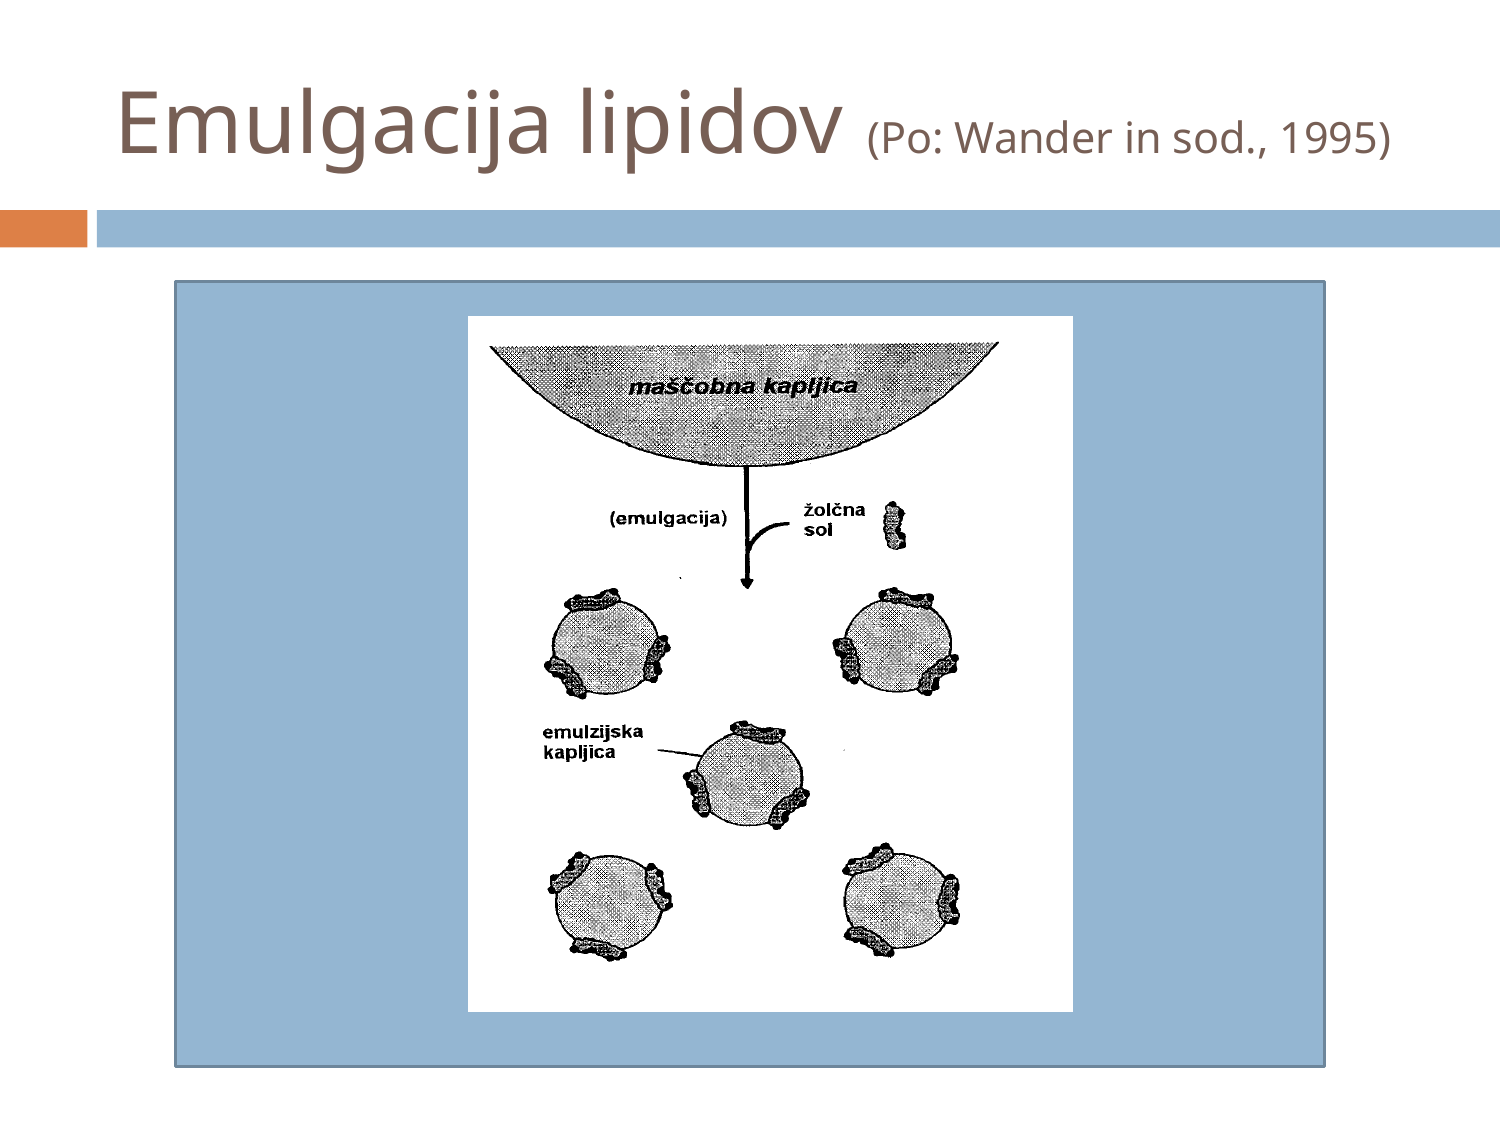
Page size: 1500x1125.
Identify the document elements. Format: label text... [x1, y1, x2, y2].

title Emulgacija lipidov (Po: Wander in sod., 1995) [99, 37, 1438, 200]
picture [468, 316, 1073, 1012]
text_box [175, 281, 1325, 1067]
